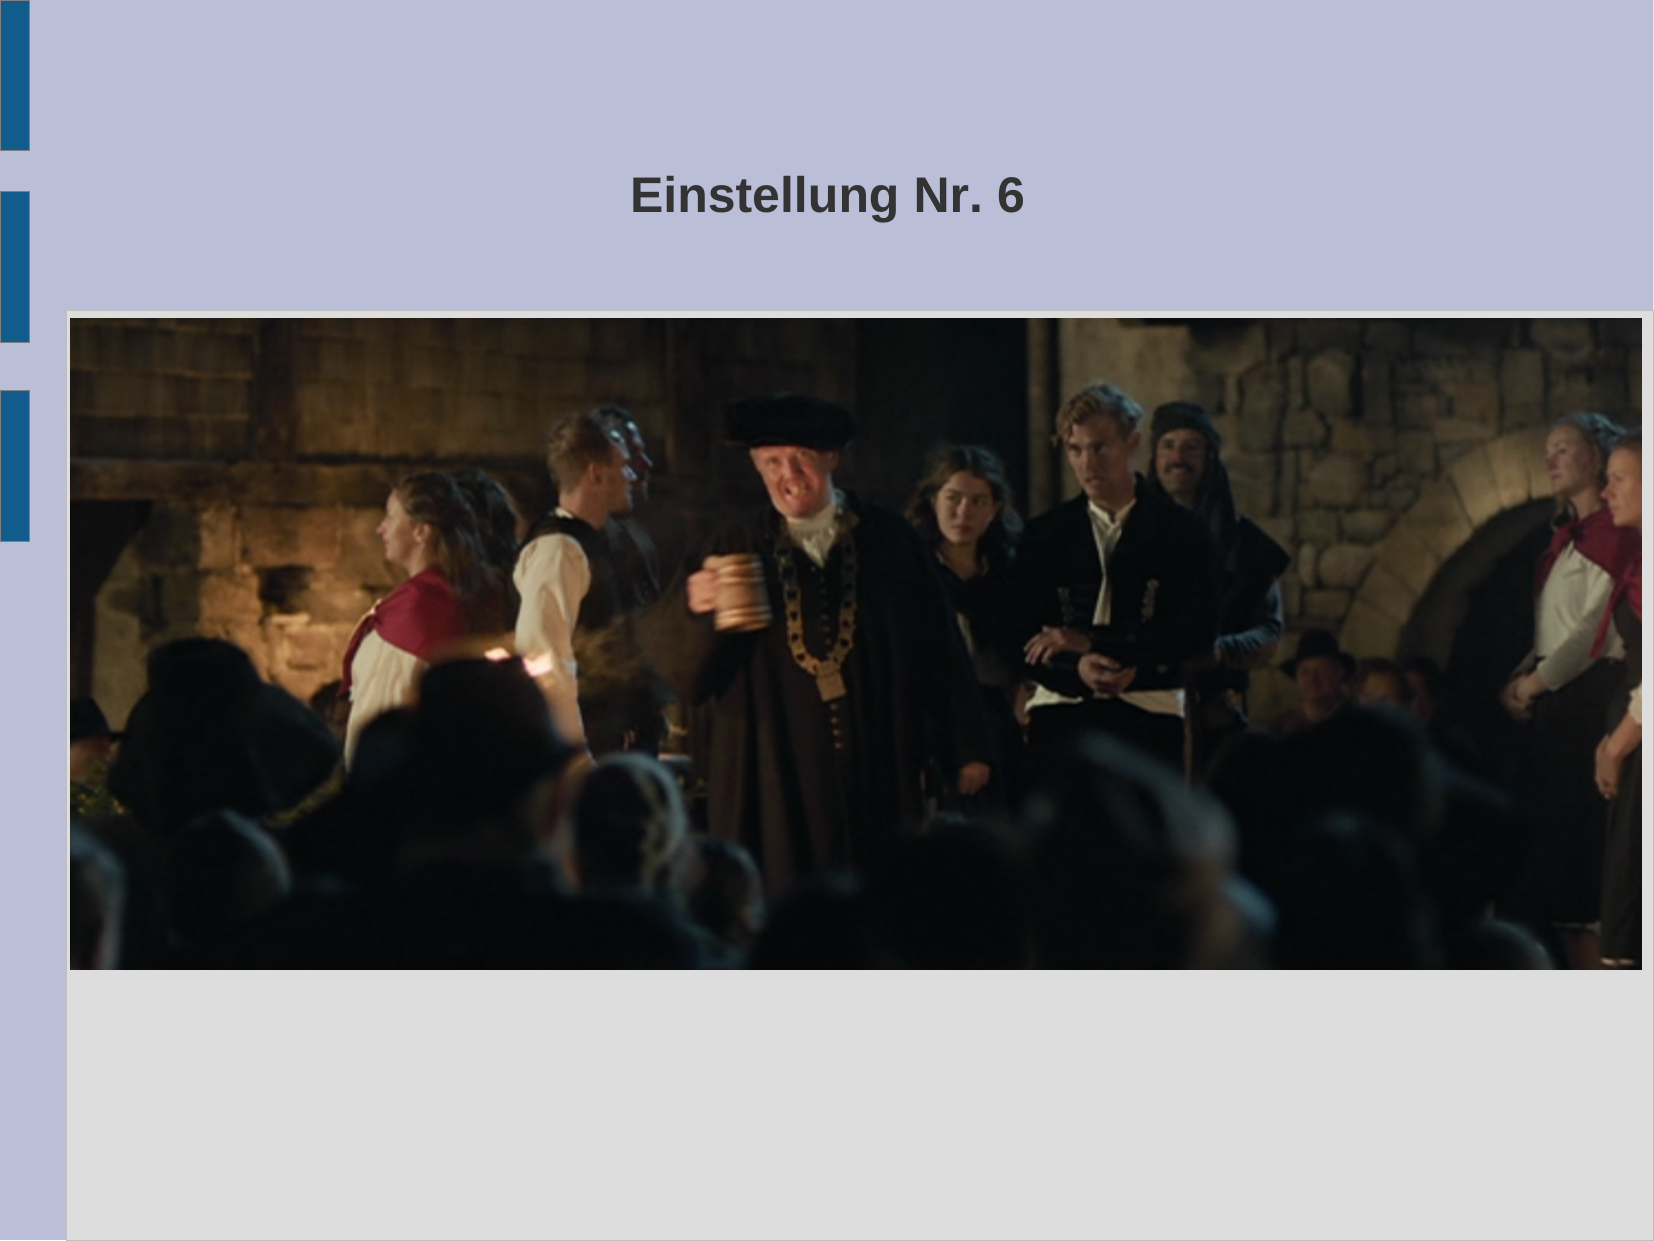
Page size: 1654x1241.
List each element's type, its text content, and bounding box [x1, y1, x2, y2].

picture [70, 318, 1642, 970]
title Einstellung Nr. 6 [121, 91, 1534, 299]
